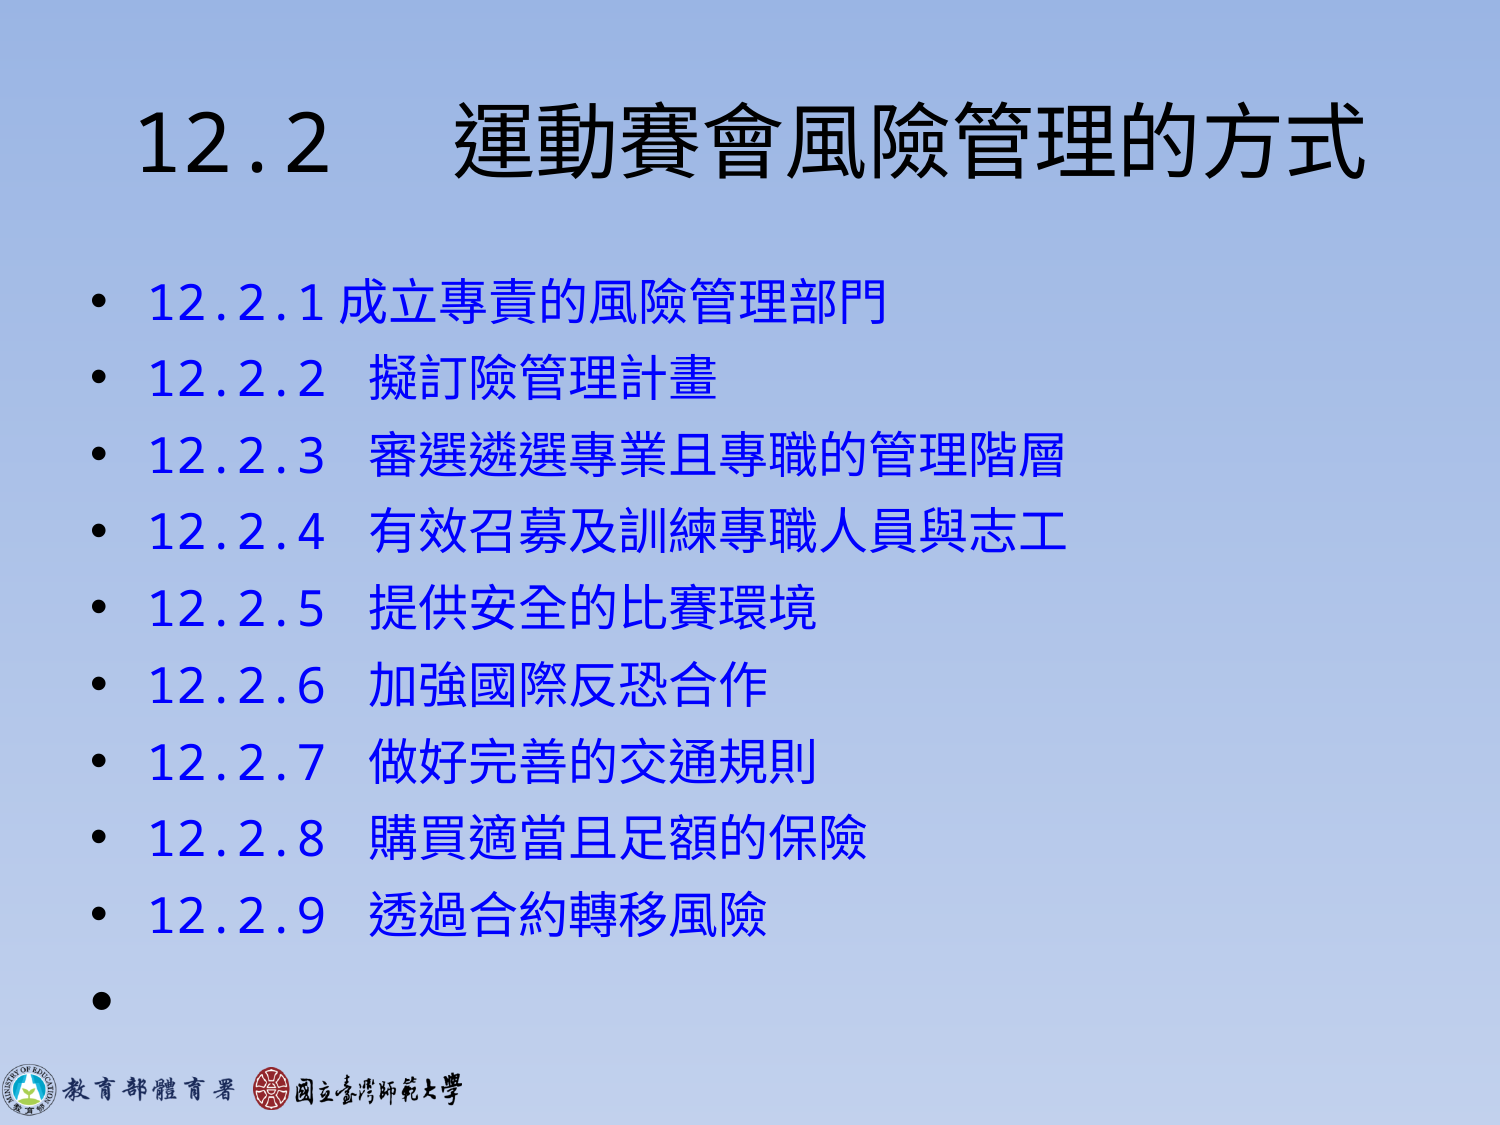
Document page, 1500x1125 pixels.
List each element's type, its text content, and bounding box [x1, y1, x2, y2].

title 12.2 運動賽會風險管理的方式 [75, 45, 1426, 233]
list 12.2.1成立專責的風險管理部門 12.2.2 擬訂險管理計畫 12.2.3 審選遴選專業且專職的管理階層 12.2.4 有效召募及訓練專職人員與志工 12.2.5 提供安全的比賽環境 12.2.6 加強國際反恐合作 12.2.7 做好完善的交通規則 12.2.8 購買適當且足額的保險 12.2.9 透過合約轉移風險 [75, 262, 1426, 1005]
